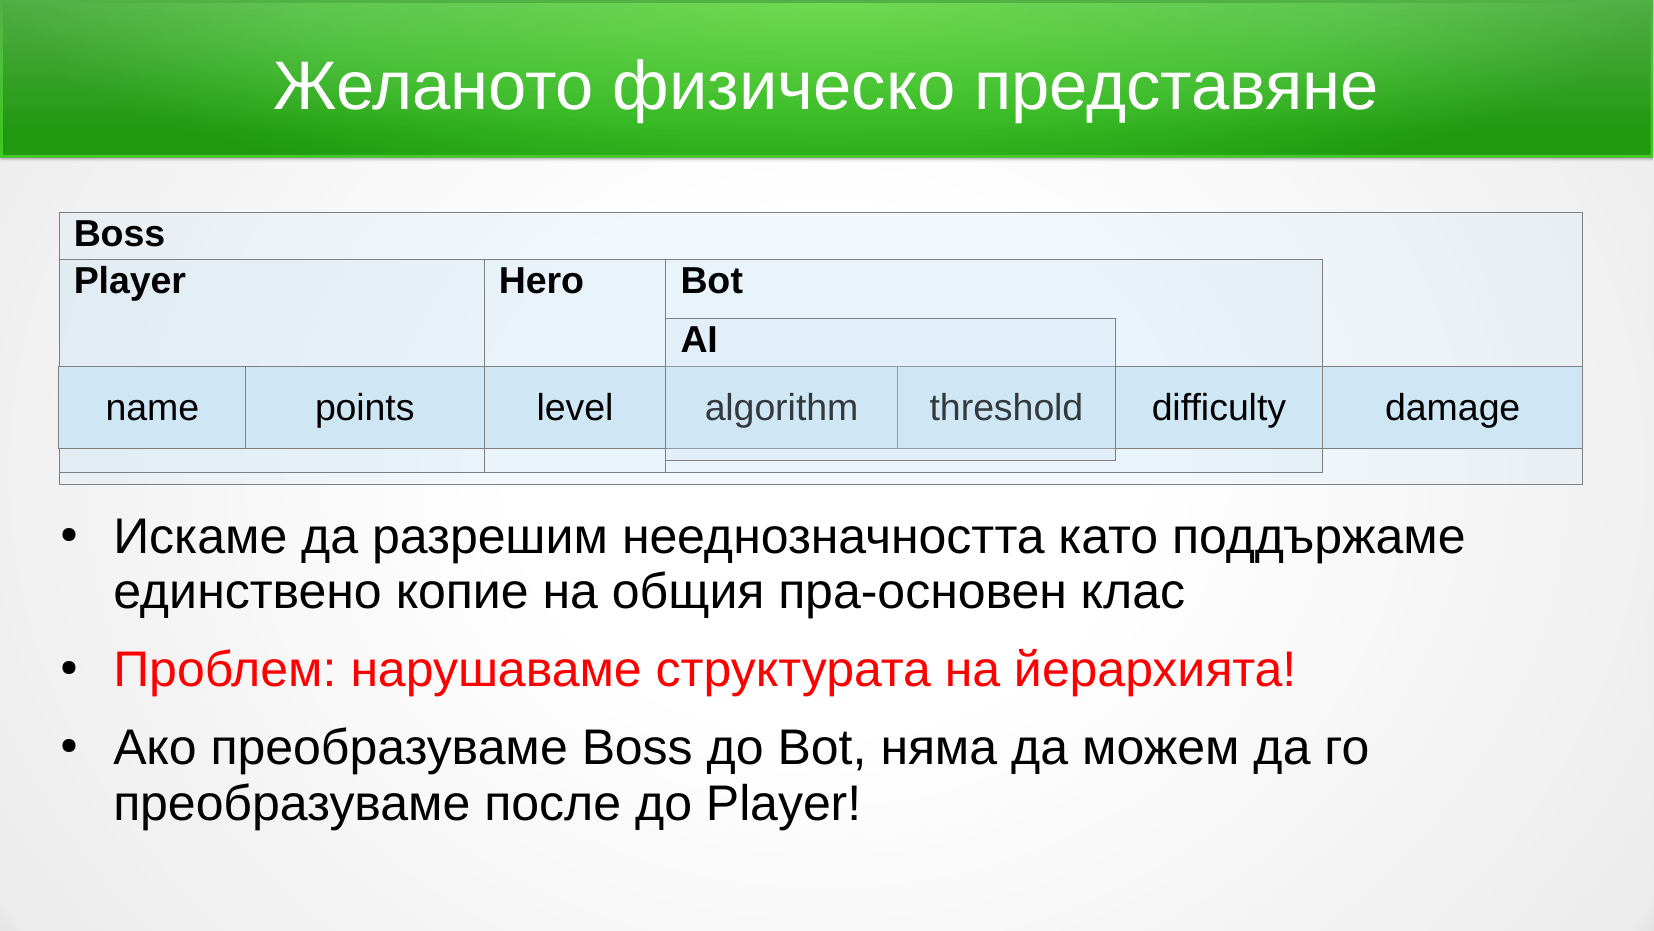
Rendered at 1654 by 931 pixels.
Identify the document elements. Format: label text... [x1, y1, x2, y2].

text_box name [58, 366, 245, 449]
text_box Player [59, 449, 485, 473]
text_box damage [1322, 366, 1583, 449]
title Желаното физическо представяне [82, 37, 1571, 135]
text_box points [245, 366, 485, 449]
text_box Hero [485, 449, 665, 473]
text_box Hero [485, 259, 665, 366]
text_box level [485, 366, 665, 449]
text_box difficulty [1116, 366, 1322, 449]
text_box Player [59, 259, 485, 366]
text_box Boss [59, 212, 1583, 366]
text_box AI [665, 318, 1116, 461]
list Искаме да разрешим нееднозначността като поддържаме единствено копие на общия пра-основен клас Проблем: нарушаваме структурата на йерархията! Ако преобразуваме Boss до Bot, няма да можем да го преобразуваме после до Player! [42, 507, 1595, 875]
text_box Bot [665, 259, 1323, 366]
text_box Boss [59, 449, 1583, 485]
text_box Bot [665, 449, 1323, 473]
